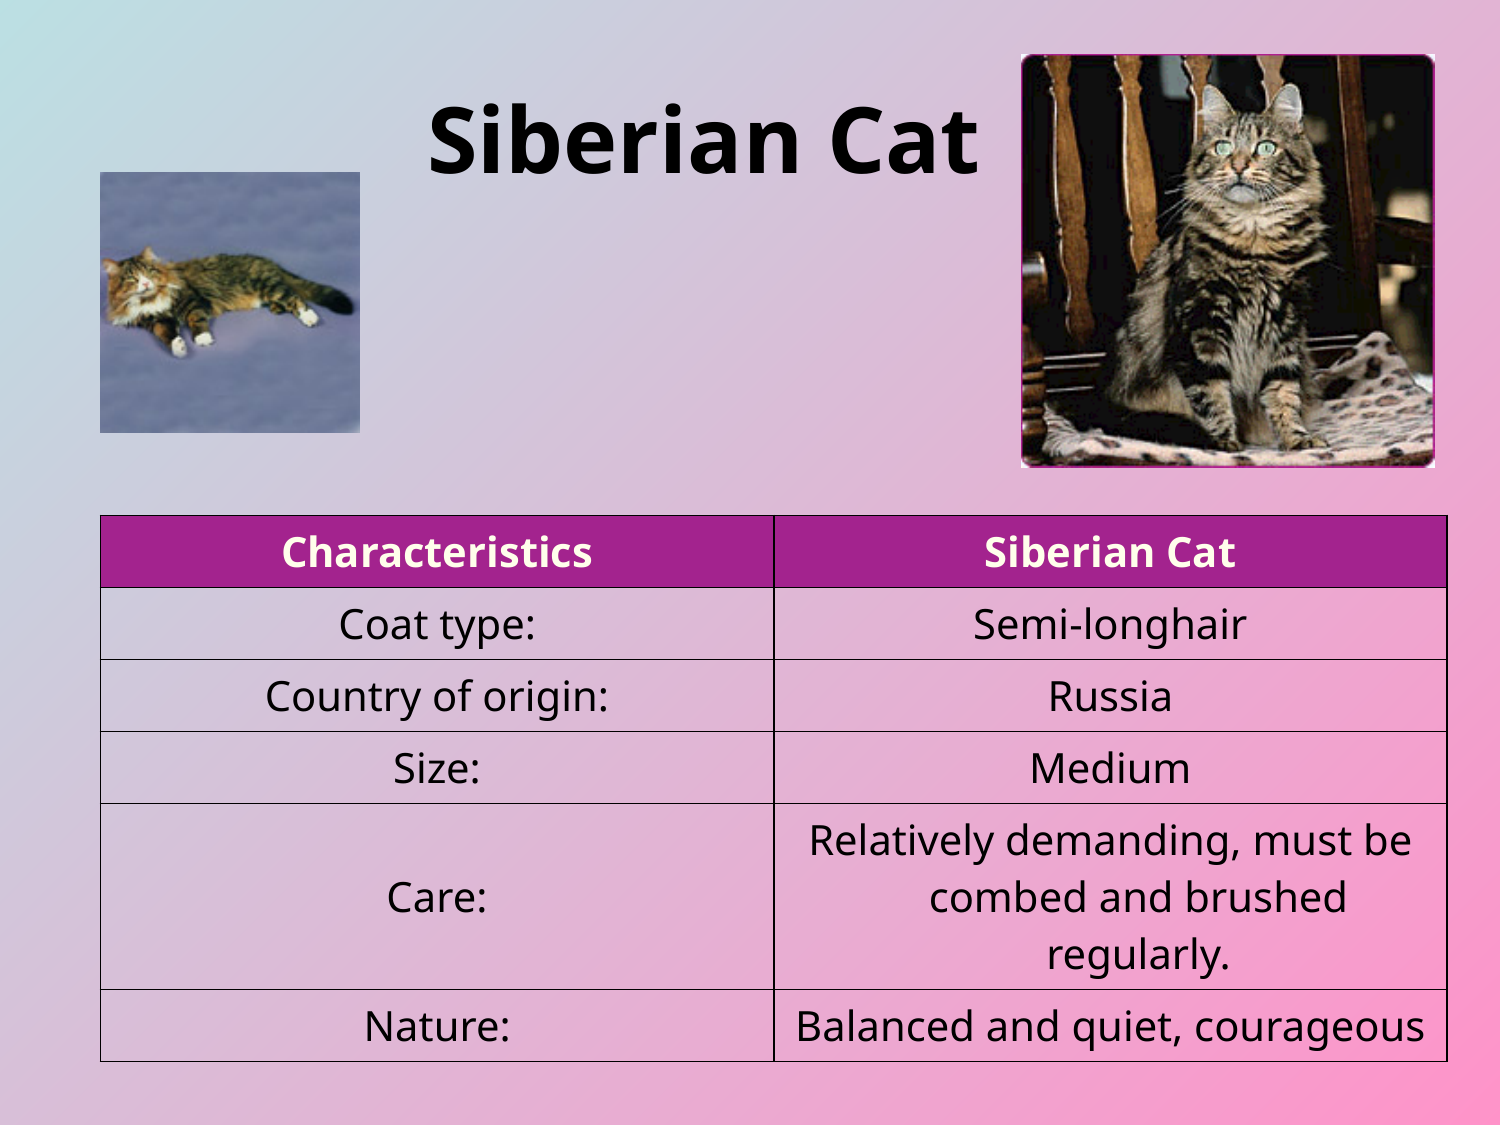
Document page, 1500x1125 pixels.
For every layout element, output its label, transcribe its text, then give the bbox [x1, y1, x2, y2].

table_cell Relatively demanding, must be combed and brushed regularly. [775, 804, 1446, 989]
picture [100, 172, 360, 433]
table_cell Semi-longhair [775, 588, 1446, 659]
title Siberian Cat [41, 42, 1392, 231]
table_cell Russia [775, 660, 1446, 731]
table_cell Coat type: [101, 588, 773, 659]
table_cell Size: [101, 732, 773, 803]
table_cell Nature: [101, 990, 773, 1061]
table_header Characteristics [101, 516, 773, 587]
table_header Siberian Cat [775, 516, 1446, 587]
table_cell Care: [101, 804, 773, 989]
picture [1021, 54, 1435, 468]
table_cell Country of origin: [101, 660, 773, 731]
table_cell Medium [775, 732, 1446, 803]
table_cell Balanced and quiet, courageous [775, 990, 1446, 1061]
